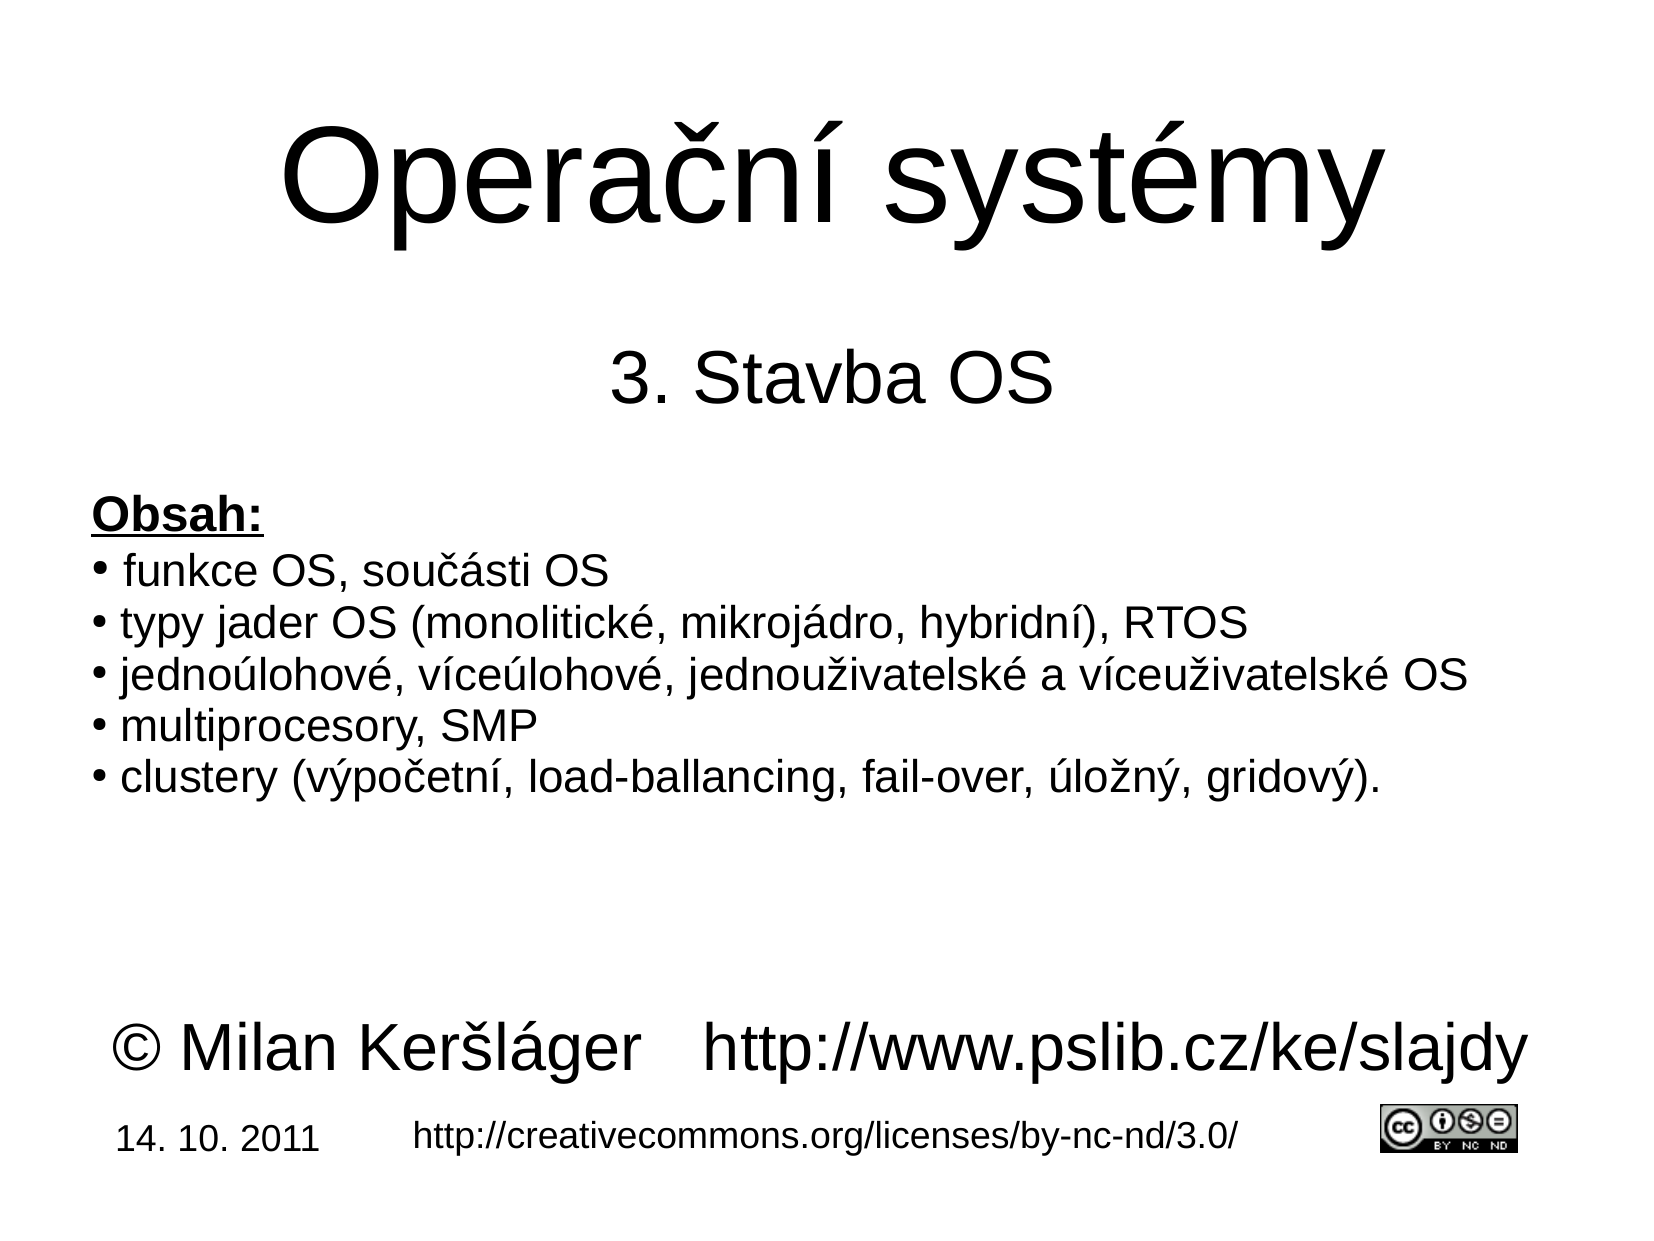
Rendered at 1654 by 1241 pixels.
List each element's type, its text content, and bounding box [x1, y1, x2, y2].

list © Milan Keršláger http://www.pslib.cz/ke/slajdy [76, 1009, 1565, 1087]
text_box http://creativecommons.org/licenses/by-nc-nd/3.0/ [339, 1107, 1313, 1165]
picture [1380, 1104, 1518, 1153]
text_box 14.10.2011 [100, 1110, 337, 1168]
text_box Obsah: funkce OS, součásti OS typy jader OS (monolitické, mikrojádro, hybridní), RTOS jednoúlohové, víceúlohové, jednouživatelské a víceuživatelské OS multiprocesory, SMP clustery (výpočetní, load-ballancing, fail-over, úložný, gridový). [76, 478, 1583, 810]
title Operační systémy 3. Stavba OS [88, 56, 1577, 461]
